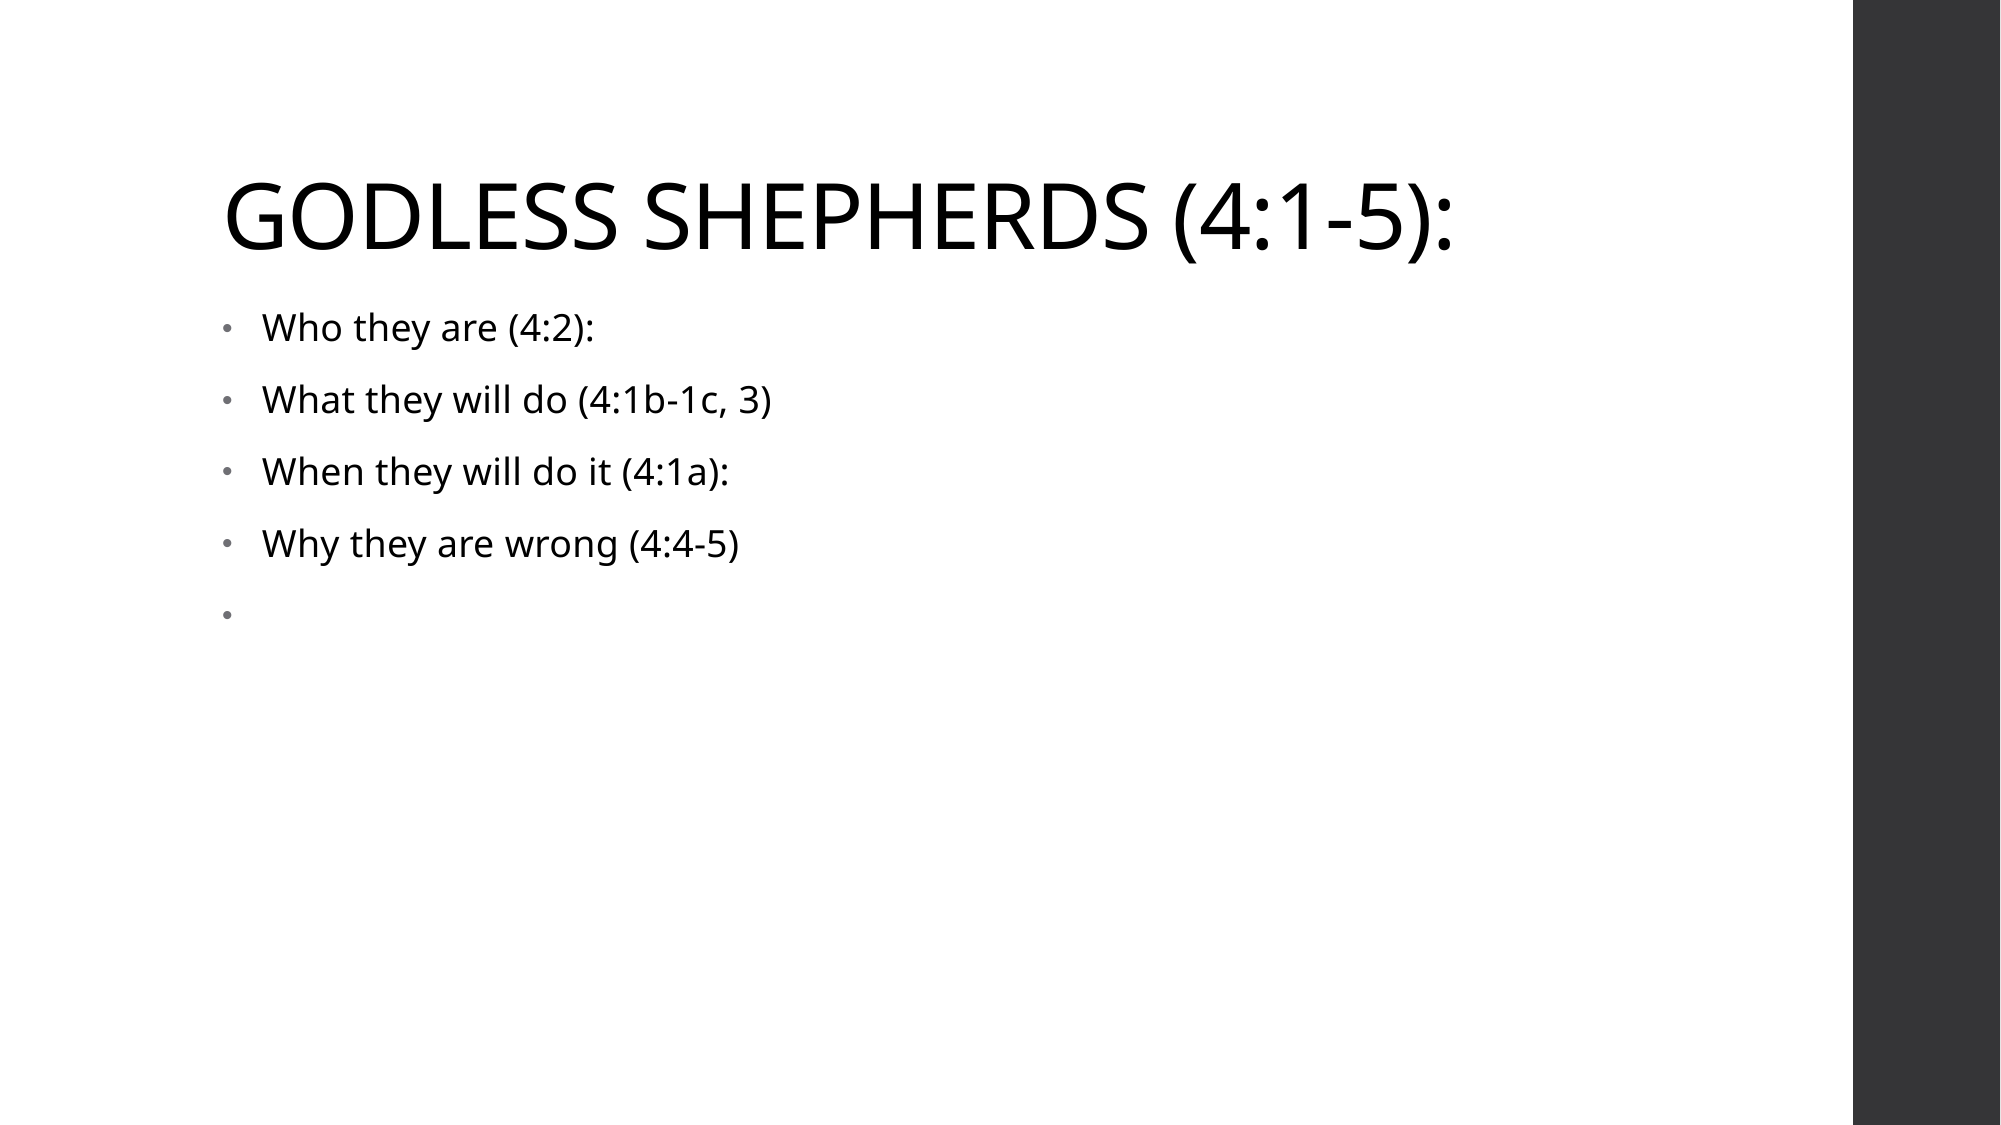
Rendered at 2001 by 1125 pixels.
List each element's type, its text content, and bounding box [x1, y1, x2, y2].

title GODLESS SHEPHERDS (4:1-5): [206, 60, 1797, 278]
list Who they are (4:2): What they will do (4:1b-1c, 3) When they will do it (4:1a): Why they are wrong (4:4-5) [206, 299, 1617, 1014]
